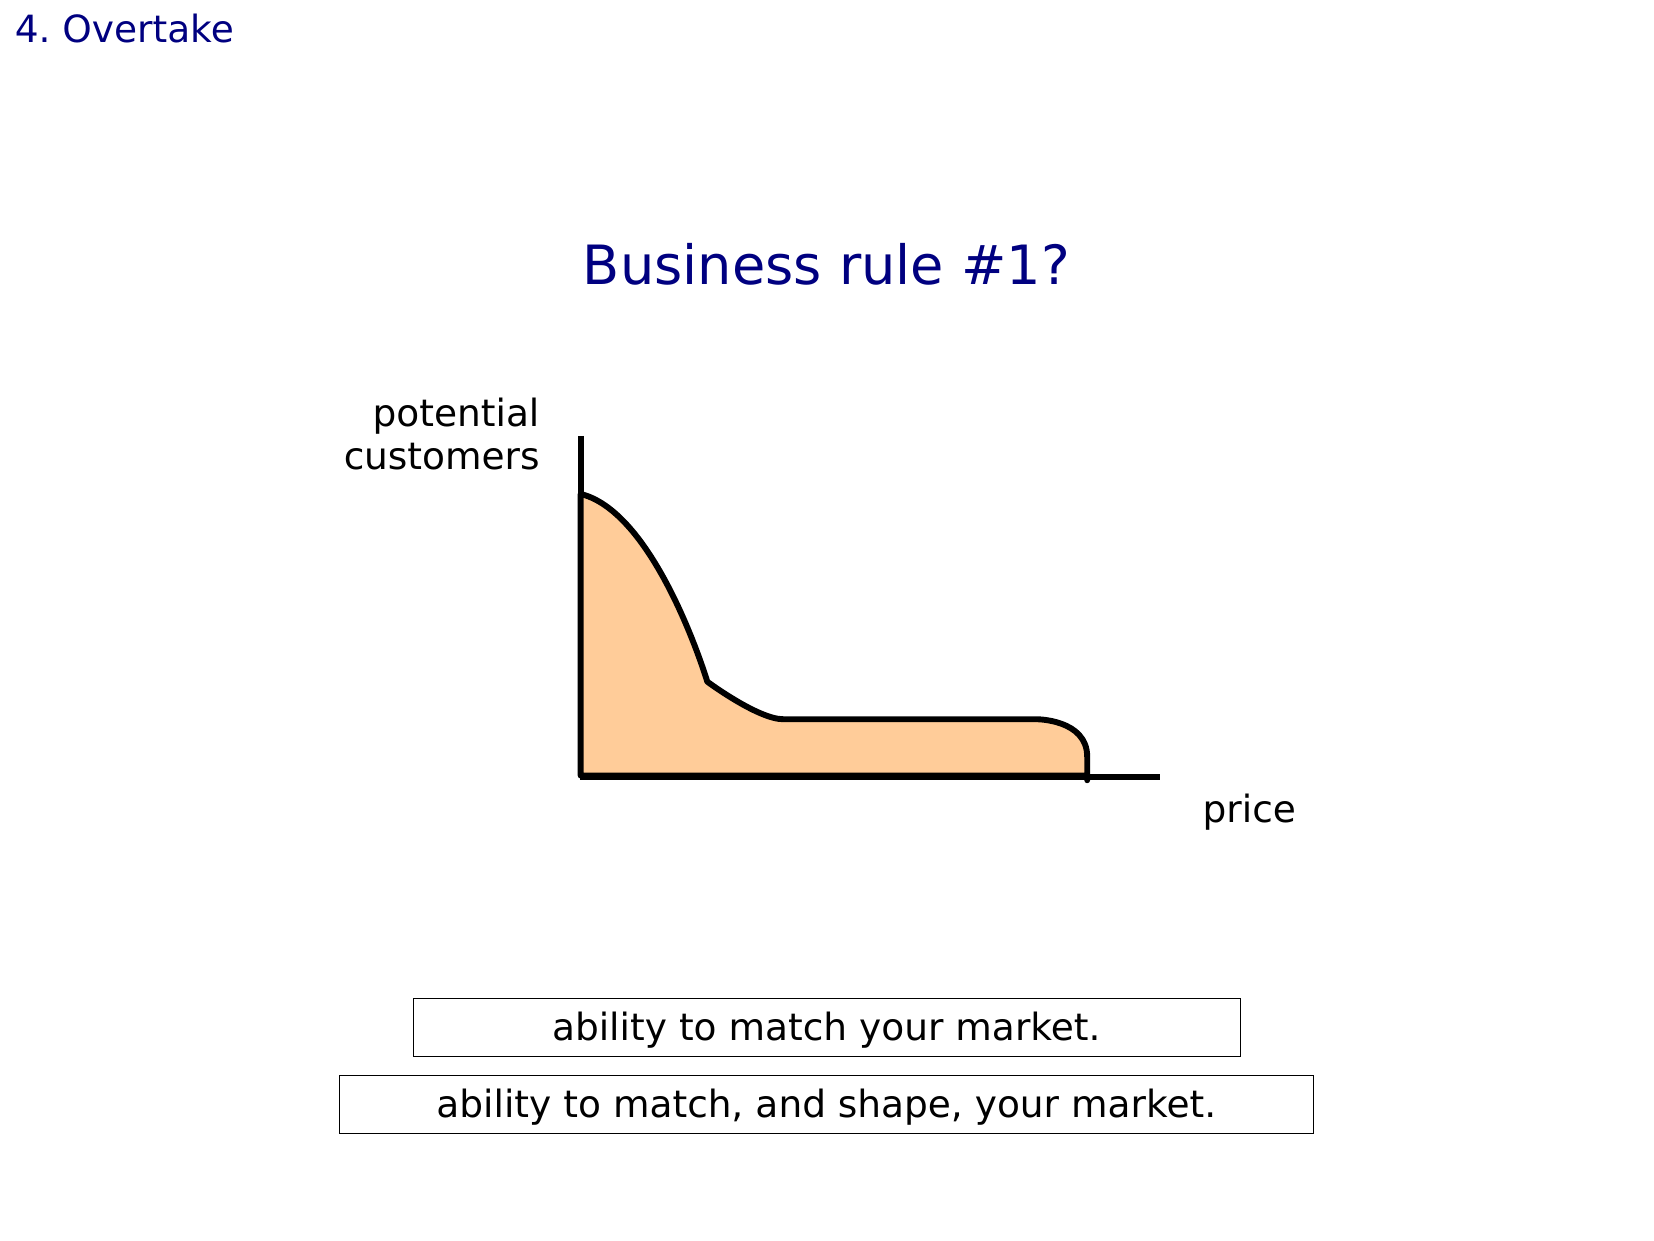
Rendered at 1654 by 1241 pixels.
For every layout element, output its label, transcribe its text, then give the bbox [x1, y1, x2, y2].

text_box 4. Overtake [0, 0, 768, 59]
text_box potential customers [301, 383, 555, 486]
text_box ability to match, and shape, your market. [339, 1075, 1314, 1134]
text_box ability to match your market. [413, 998, 1241, 1057]
text_box [580, 493, 1088, 781]
text_box Business rule #1? [0, 227, 1654, 306]
text_box price [1122, 780, 1376, 839]
